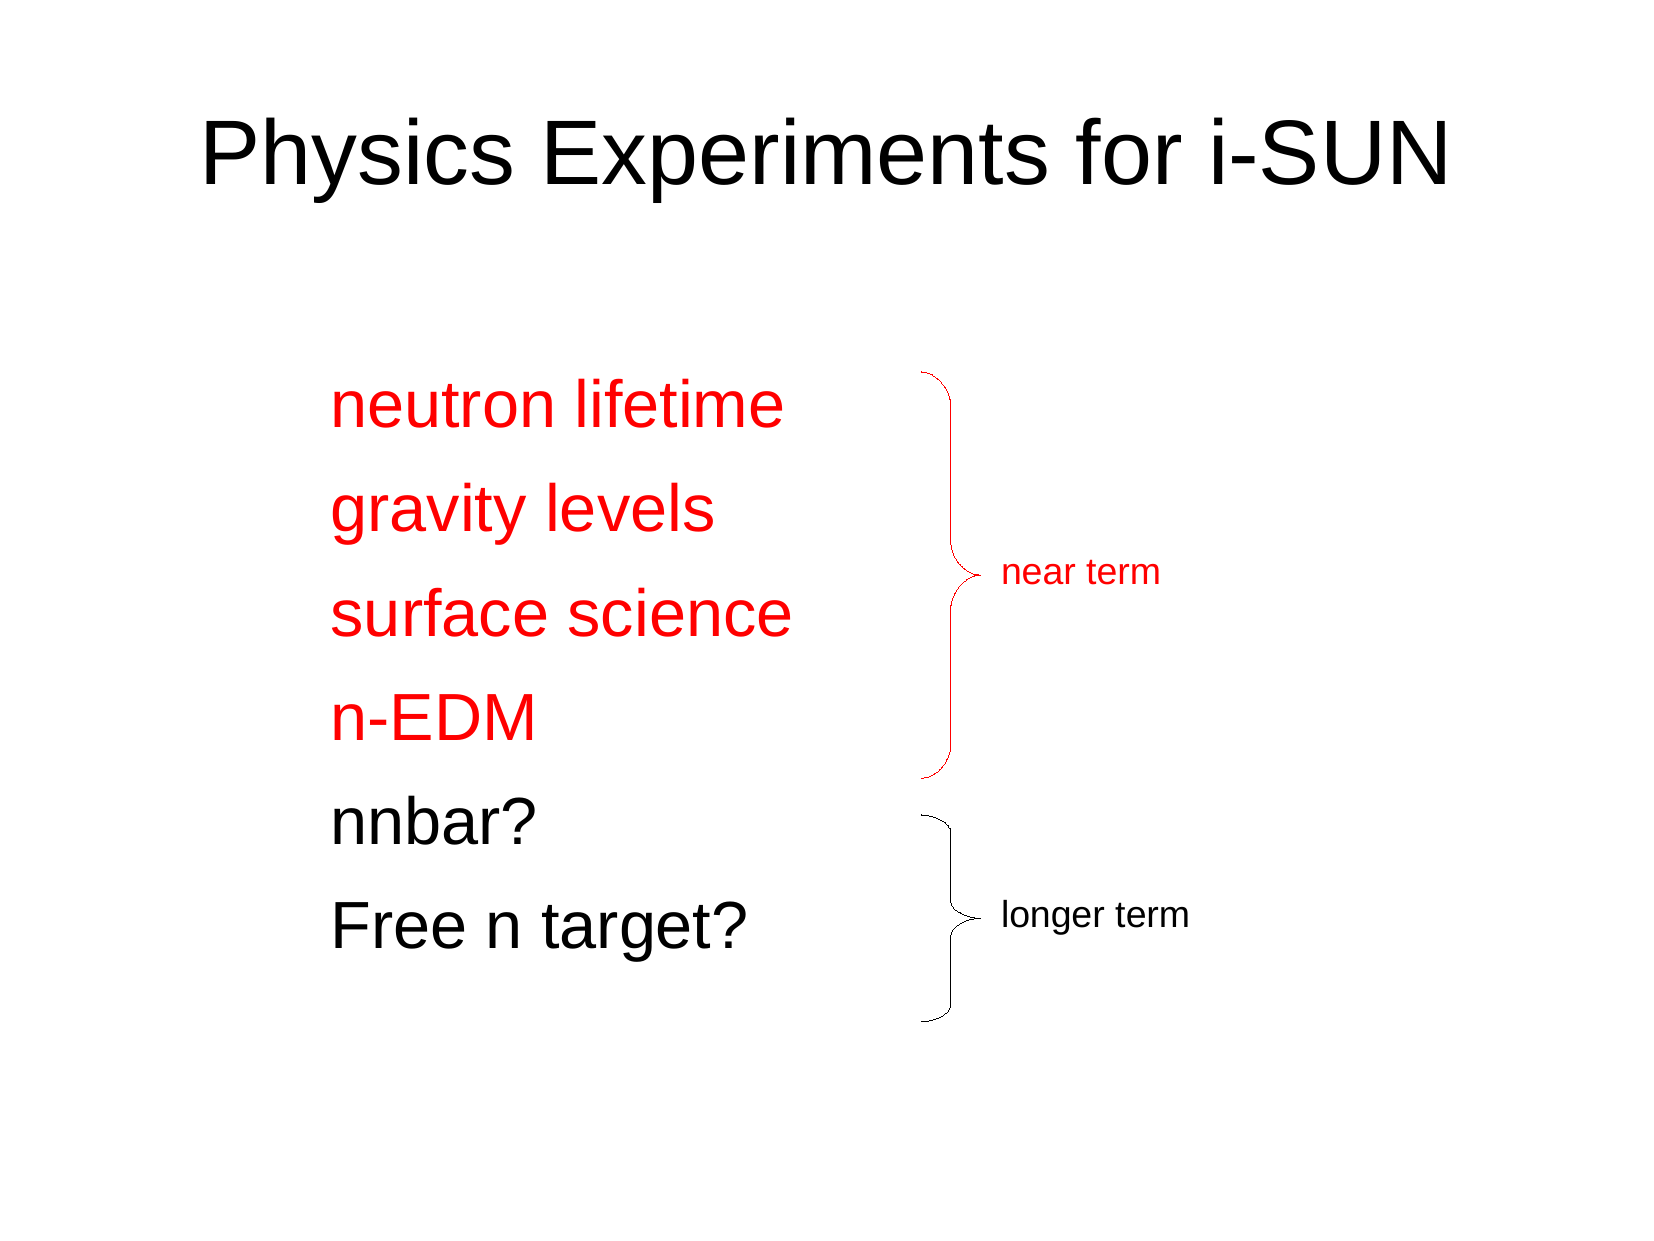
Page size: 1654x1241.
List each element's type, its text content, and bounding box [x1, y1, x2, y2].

title Physics Experiments for i-SUN [82, 49, 1571, 257]
text_box near term [986, 543, 1176, 605]
list neutron lifetime gravity levels surface science n-EDM nnbar? Free n target? [312, 366, 934, 1013]
text_box longer term [986, 885, 1205, 948]
